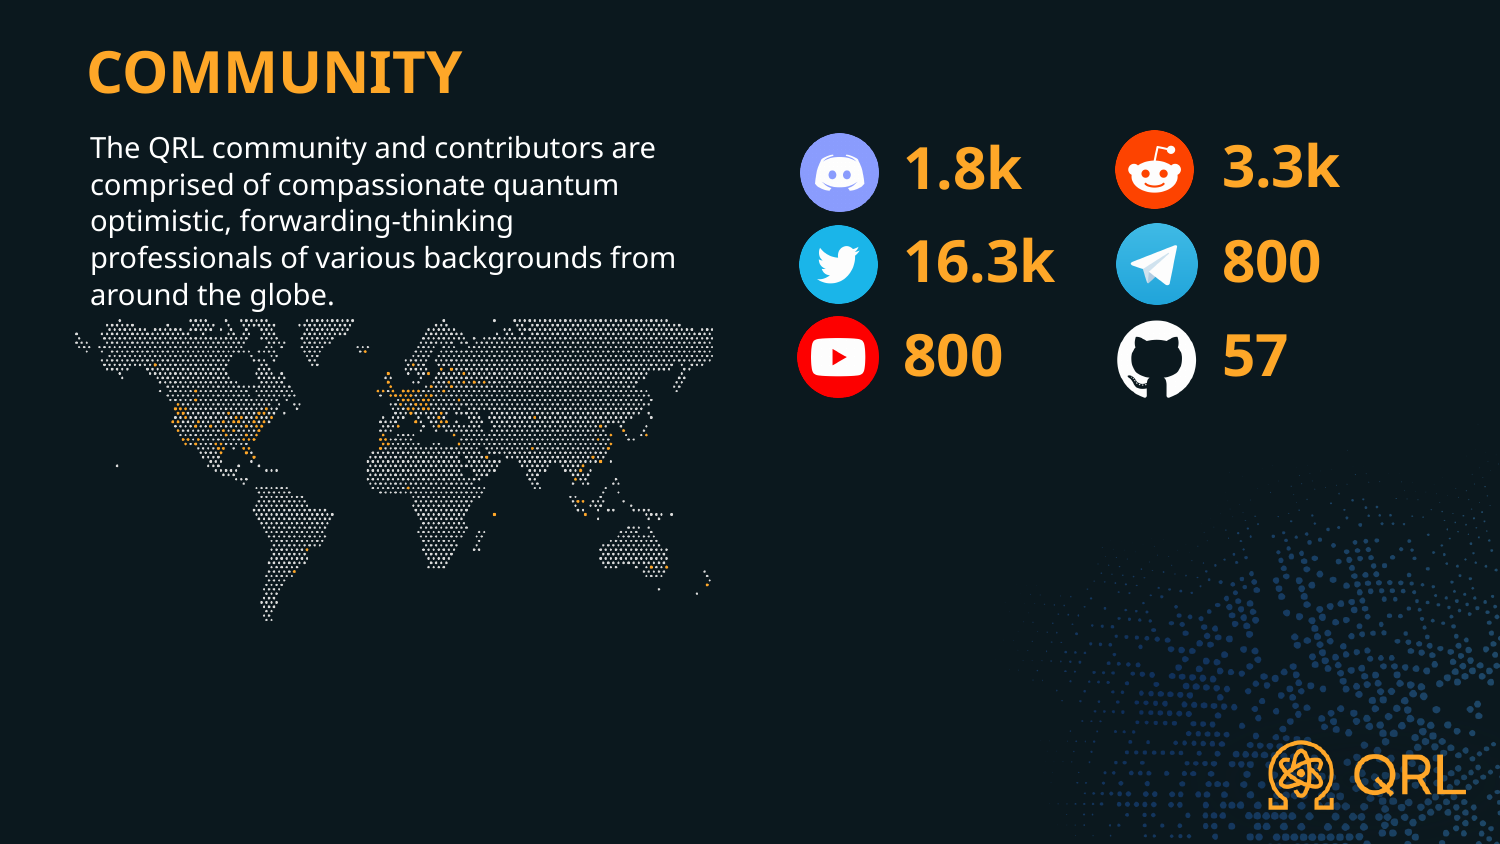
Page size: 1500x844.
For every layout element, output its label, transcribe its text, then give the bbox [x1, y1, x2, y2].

title 3.3k [1210, 93, 1417, 246]
title 1.8k [892, 94, 1098, 187]
title COMMUNITY [75, 0, 749, 152]
title 57 [1211, 281, 1417, 434]
title 800 [1211, 187, 1417, 281]
picture [0, 0, 1500, 844]
text_box The QRL community and contributors are comprised of compassionate quantum optimistic, forwarding-thinking professionals of various backgrounds from around the globe. [75, 112, 713, 326]
title 16.3k [892, 187, 1098, 340]
title 800 [892, 281, 1099, 434]
